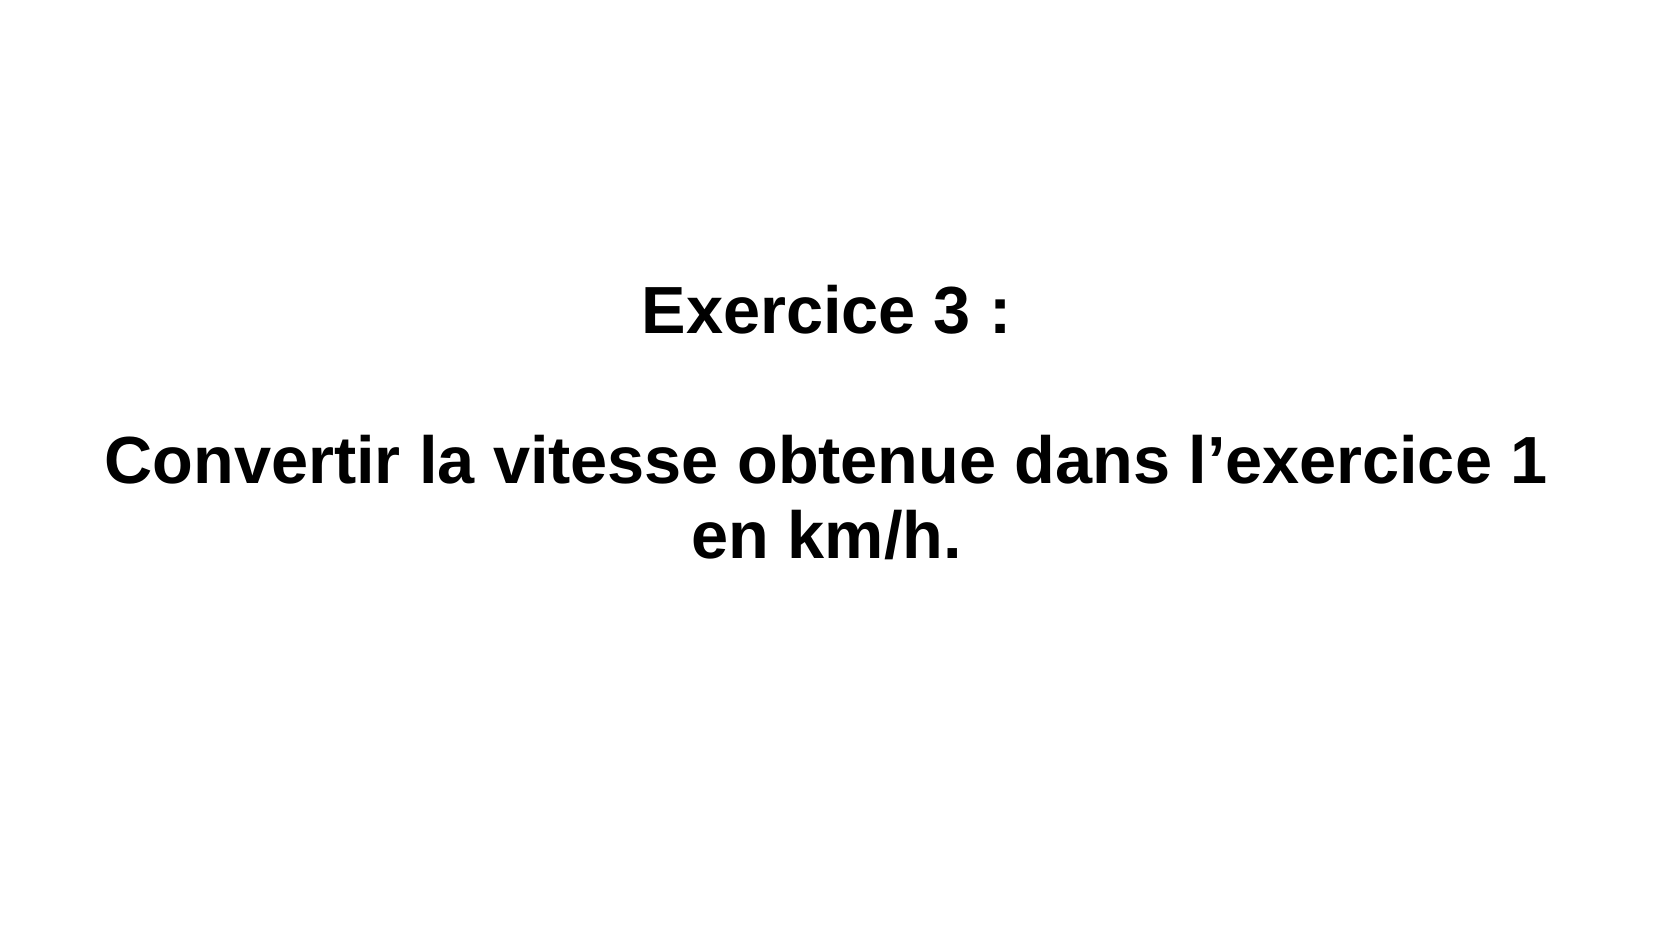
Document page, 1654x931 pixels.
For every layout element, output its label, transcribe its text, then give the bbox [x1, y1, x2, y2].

subtitle Exercice 3 : Convertir la vitesse obtenue dans l’exercice 1 en km/h. [82, 88, 1571, 758]
